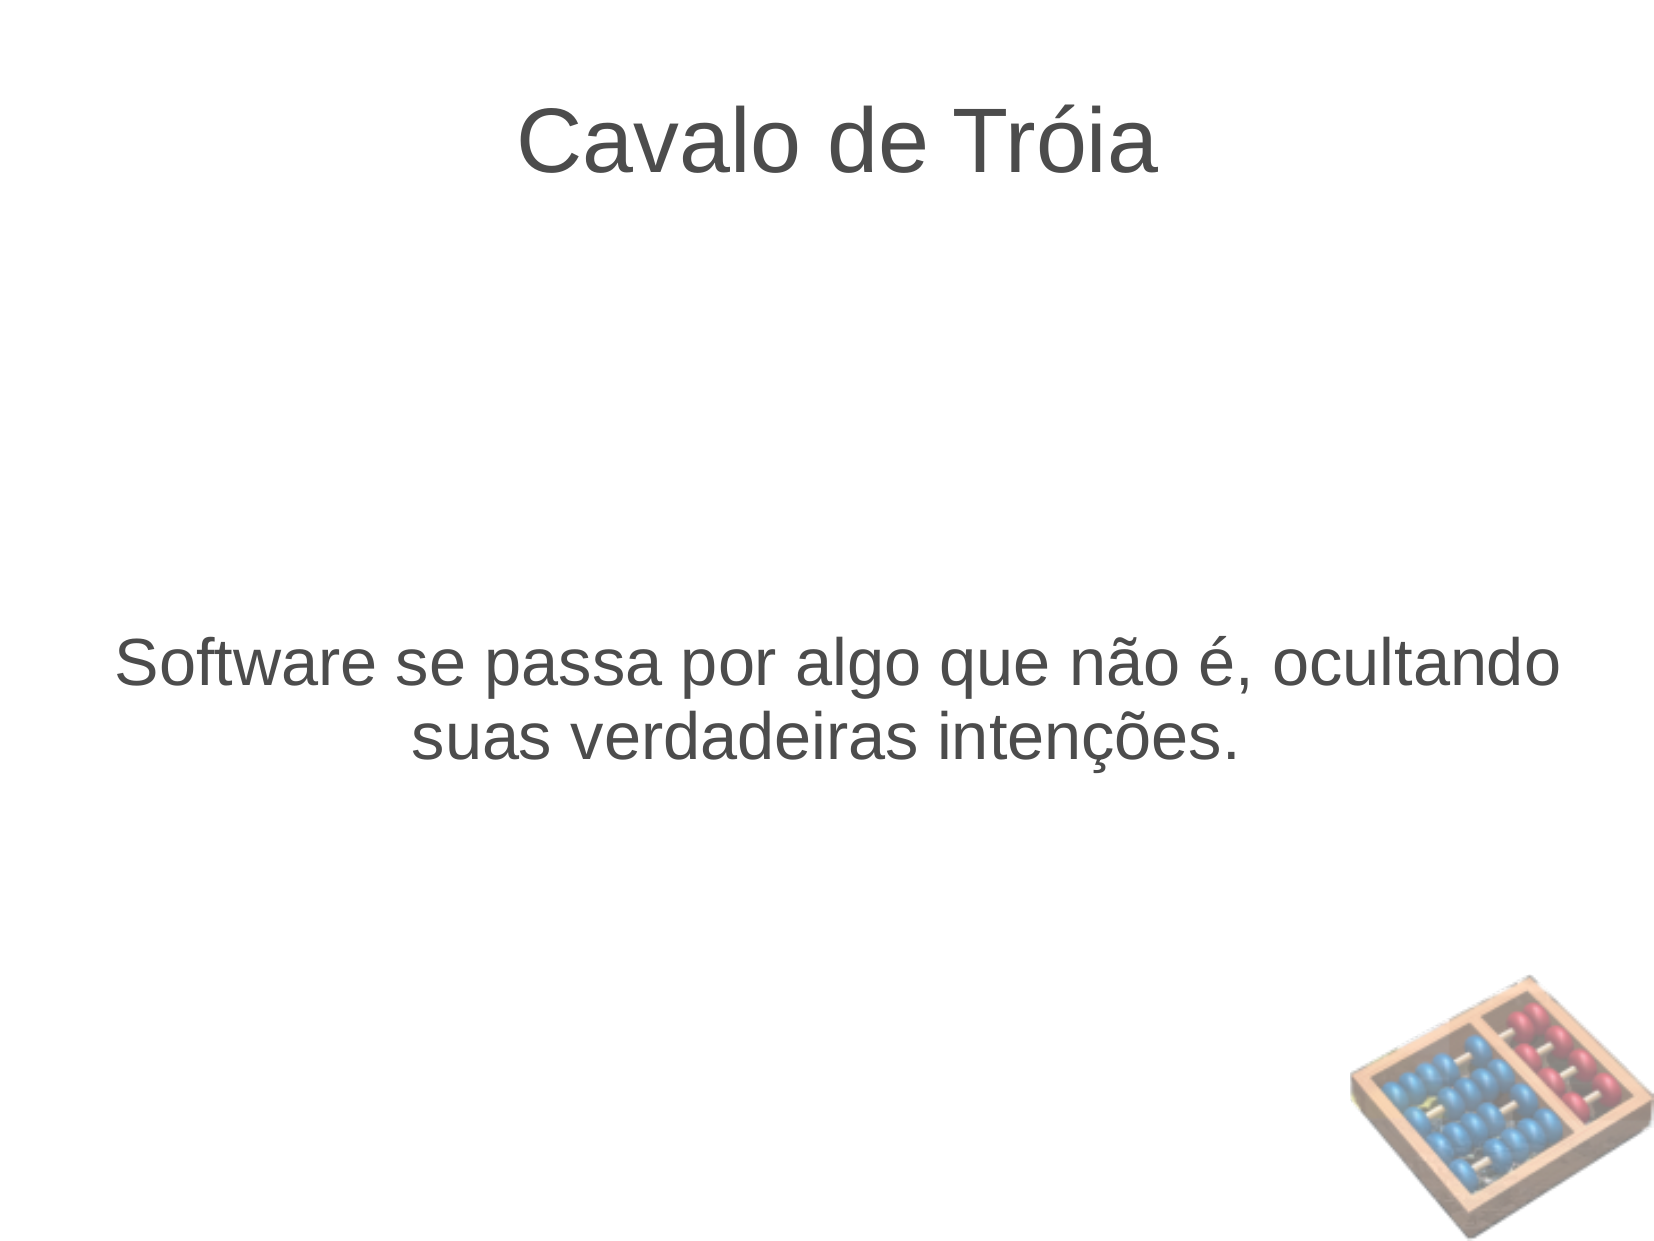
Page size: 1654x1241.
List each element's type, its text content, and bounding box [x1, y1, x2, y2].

subtitle Software se passa por algo que não é, ocultando suas verdadeiras intenções. [82, 290, 1571, 1109]
title Cavalo de Tróia [75, 37, 1601, 245]
